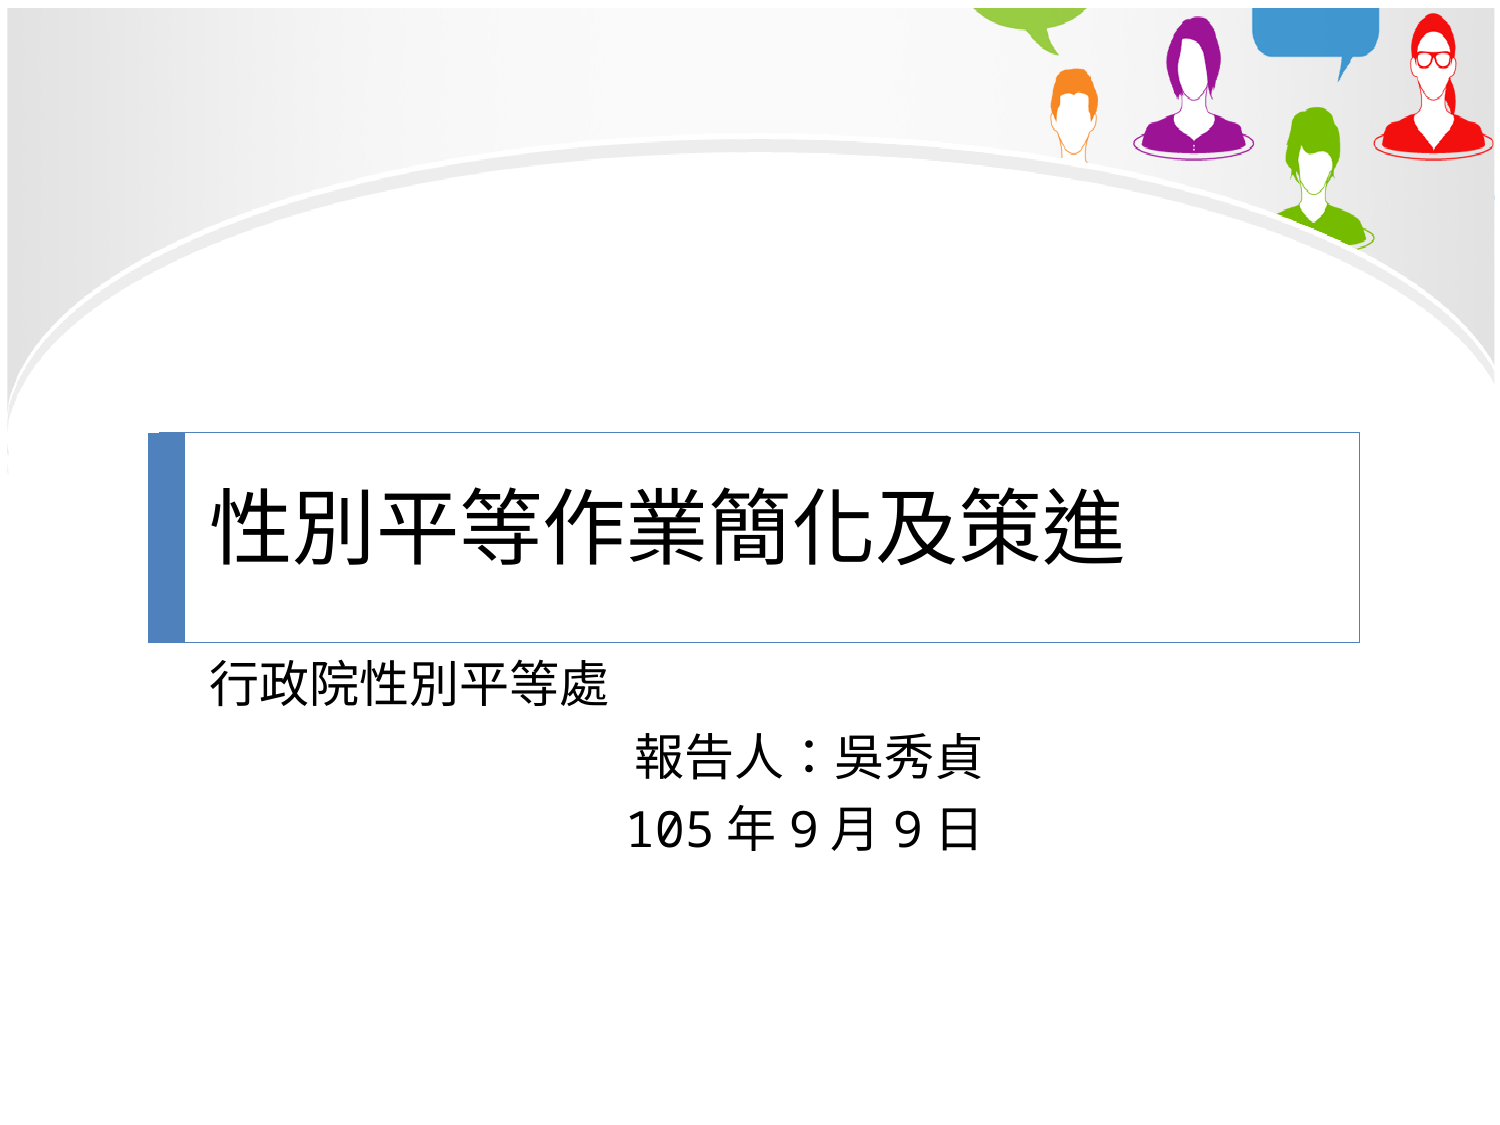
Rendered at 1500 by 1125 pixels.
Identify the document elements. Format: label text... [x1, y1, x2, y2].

title 性別平等作業簡化及策進 [194, 468, 1353, 631]
text_box 行政院性別平等處 報告人：吳秀貞 105年9月9日 [194, 645, 1308, 894]
